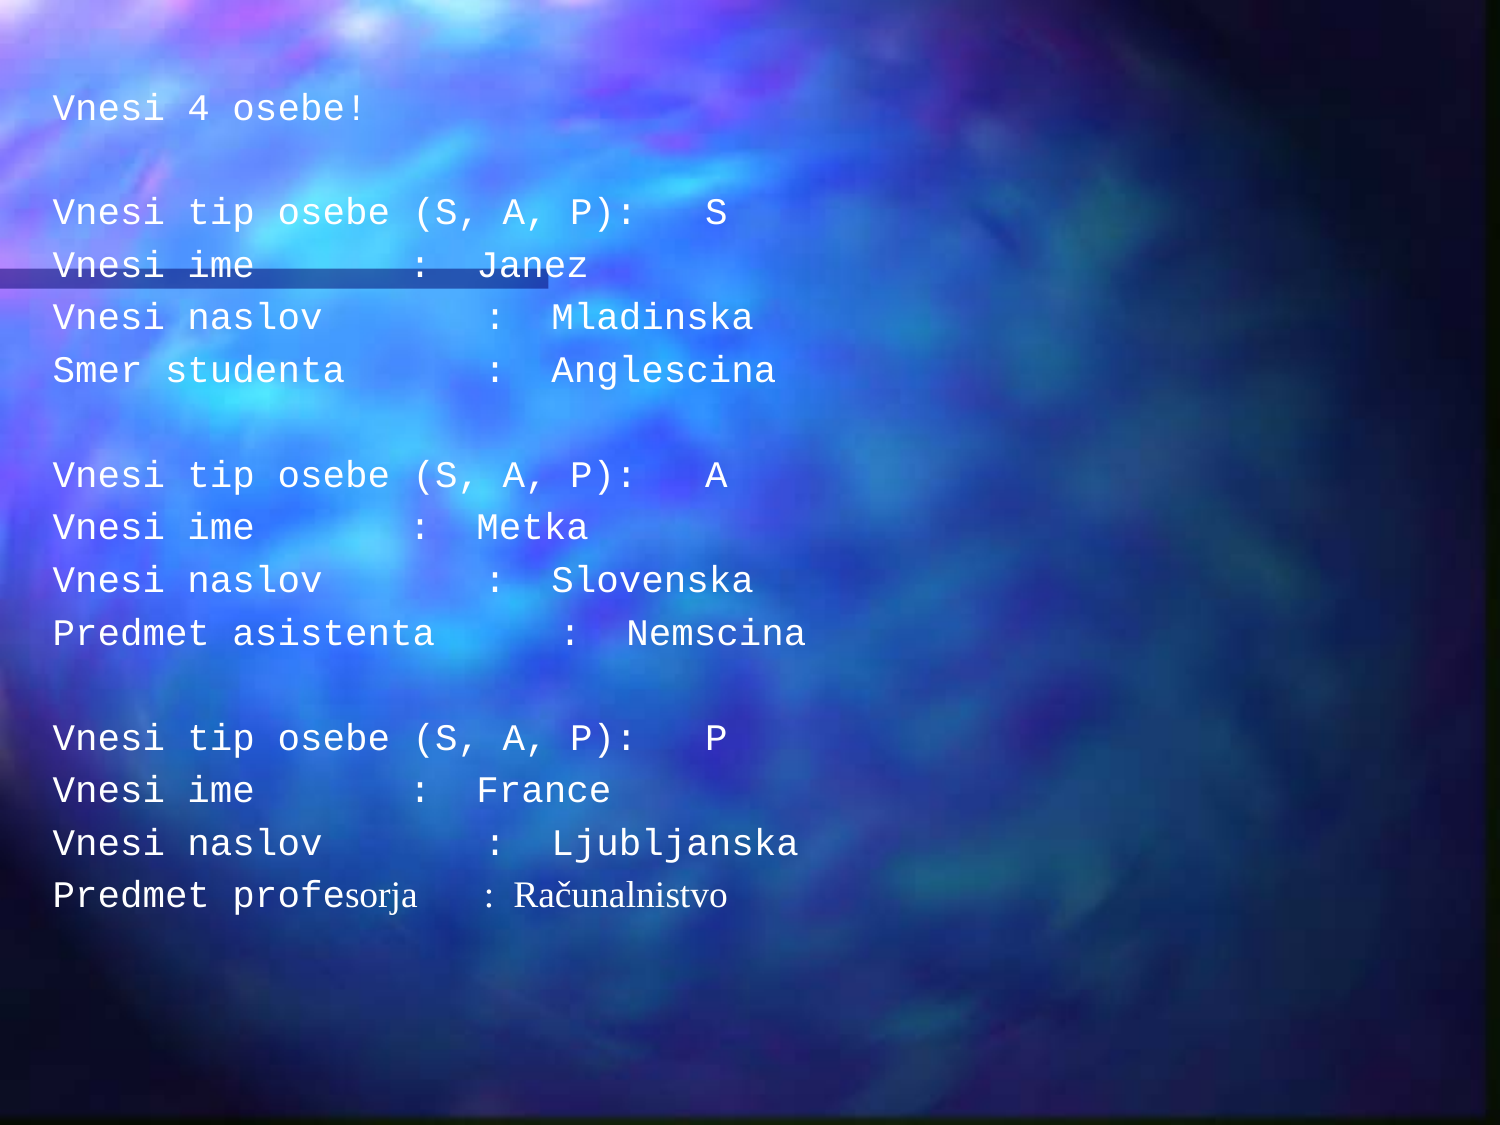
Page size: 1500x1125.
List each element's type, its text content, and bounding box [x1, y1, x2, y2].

picture [0, 0, 1500, 1125]
list Vnesi 4 osebe! Vnesi tip osebe (S, A, P): S Vnesi ime : Janez Vnesi naslov : Mladinska Smer studenta : Anglescina Vnesi tip osebe (S, A, P): A Vnesi ime : Metka Vnesi naslov : Slovenska Predmet asistenta : Nemscina Vnesi tip osebe (S, A, P): P Vnesi ime : France Vnesi naslov : Ljubljanska Predmet profesorja : Računalnistvo [37, 75, 1388, 1000]
